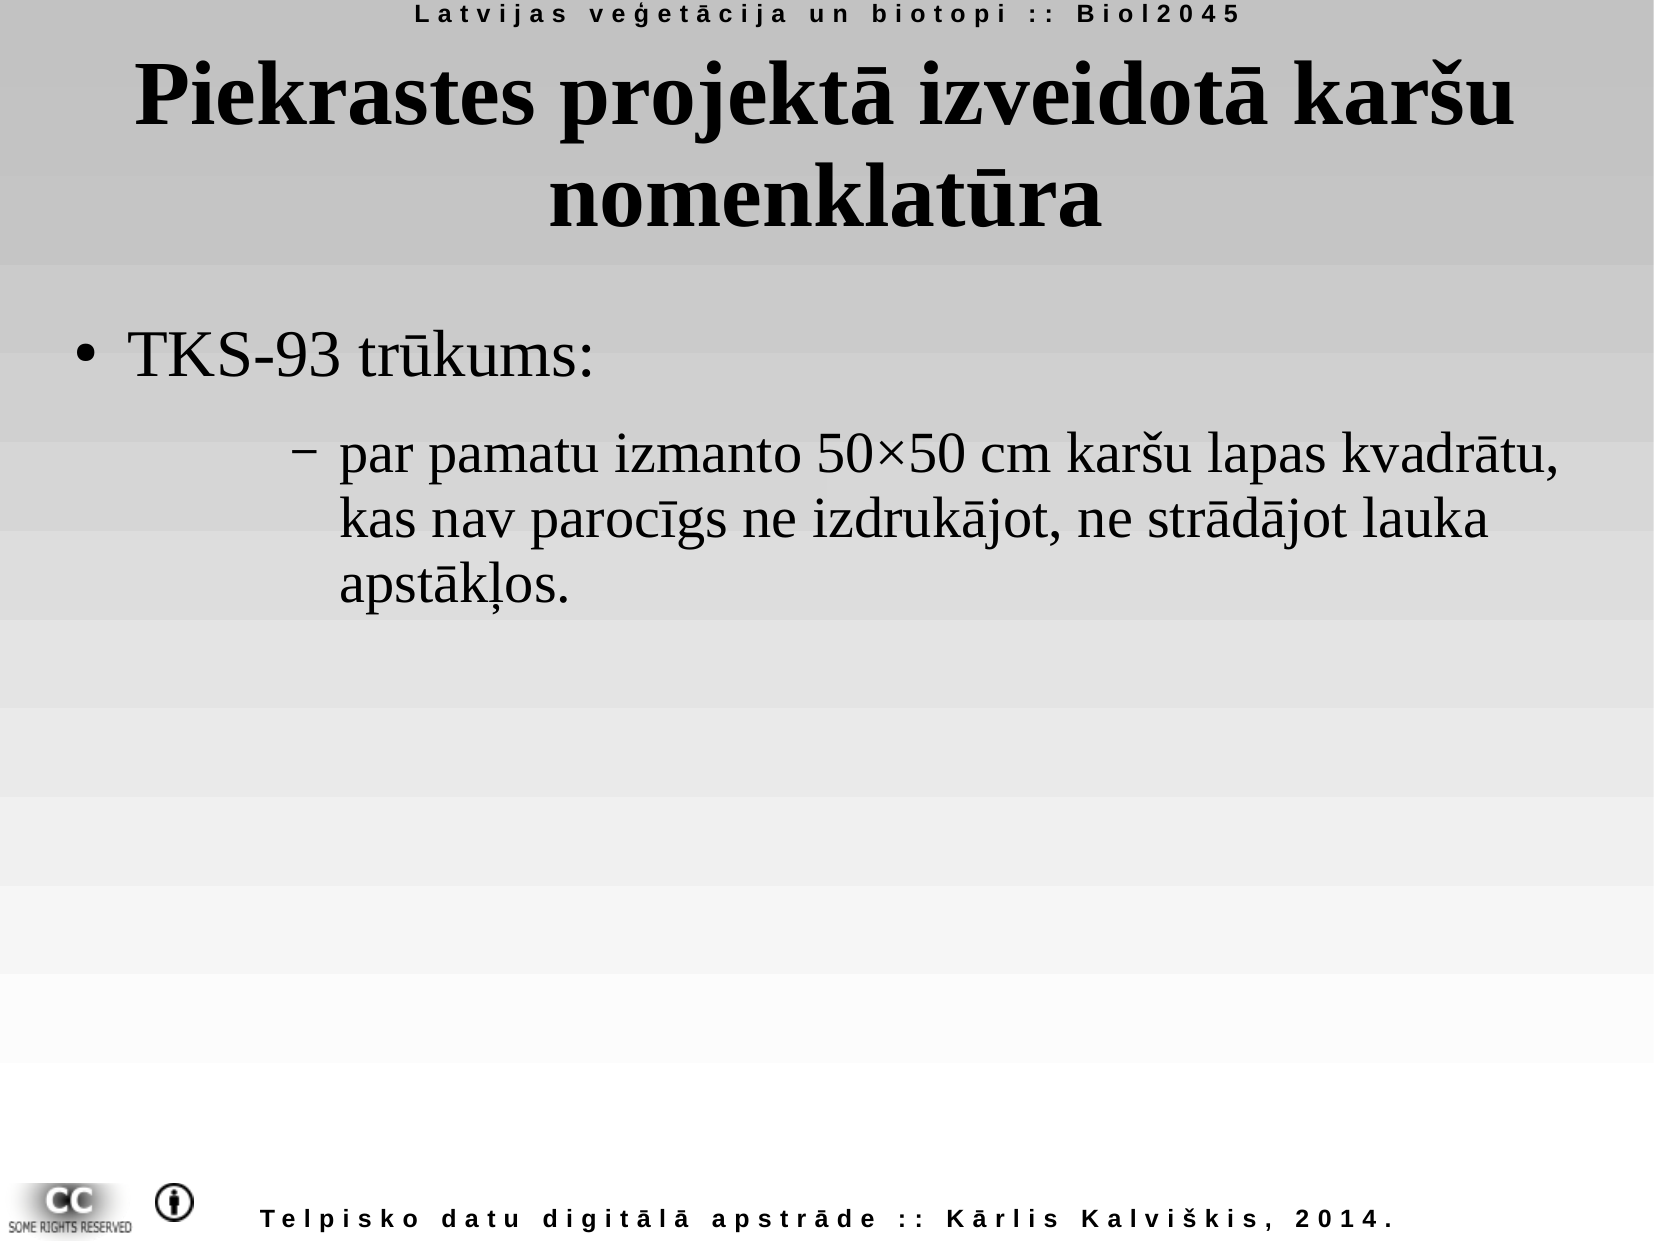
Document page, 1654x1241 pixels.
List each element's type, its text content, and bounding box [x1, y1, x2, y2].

picture [0, 287, 1654, 1241]
title Piekrastes projektā izveidotā karšu nomenklatūra [0, 1, 1654, 287]
list TKS-93 trūkums: par pamatu izmanto 50×50 cm karšu lapas kvadrātu, kas nav parocīgs ne izdrukājot, ne strādājot lauka apstākļos. [56, 317, 1600, 1175]
